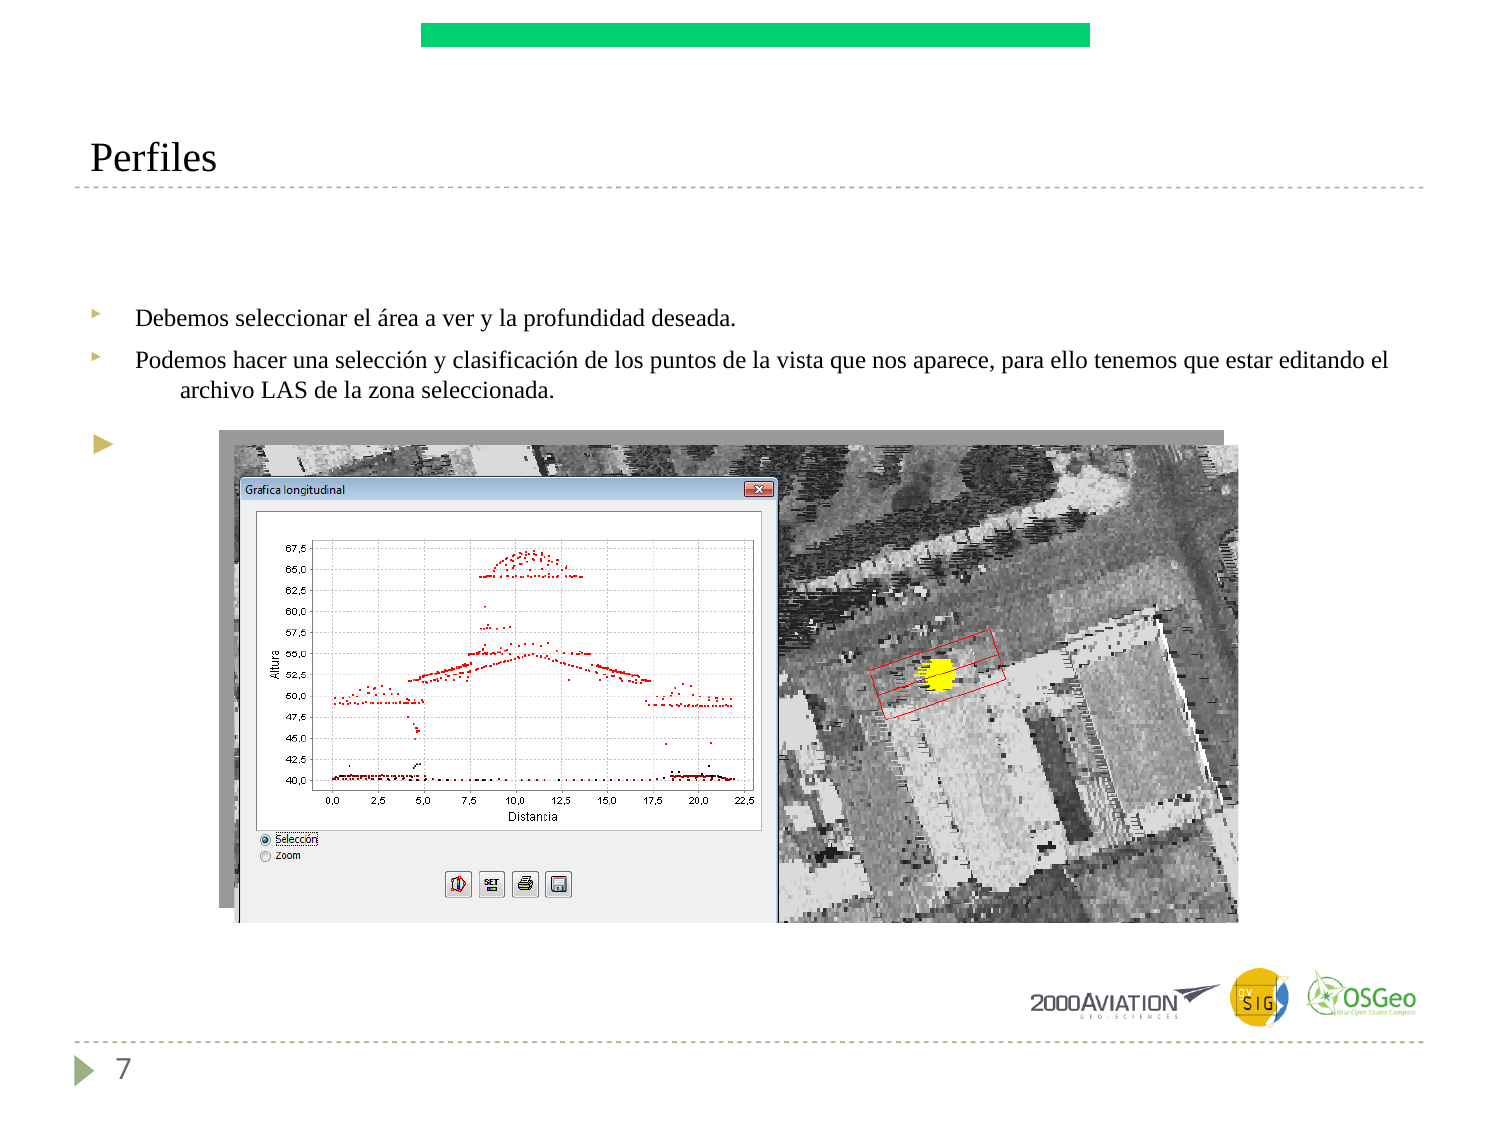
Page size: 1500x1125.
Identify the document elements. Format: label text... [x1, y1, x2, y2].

title Perfiles [75, 24, 1426, 188]
text_box 7 [100, 1042, 426, 1103]
picture [1303, 967, 1418, 1019]
picture [1230, 968, 1289, 1028]
list Debemos seleccionar el área a ver y la profundidad deseada. Podemos hacer una selección y clasificación de los puntos de la vista que nos aparece, para ello tenemos que estar editando el archivo LAS de la zona seleccionada. [75, 293, 1426, 1008]
picture [421, 23, 1090, 47]
picture [1031, 984, 1221, 1020]
picture [234, 445, 1239, 923]
